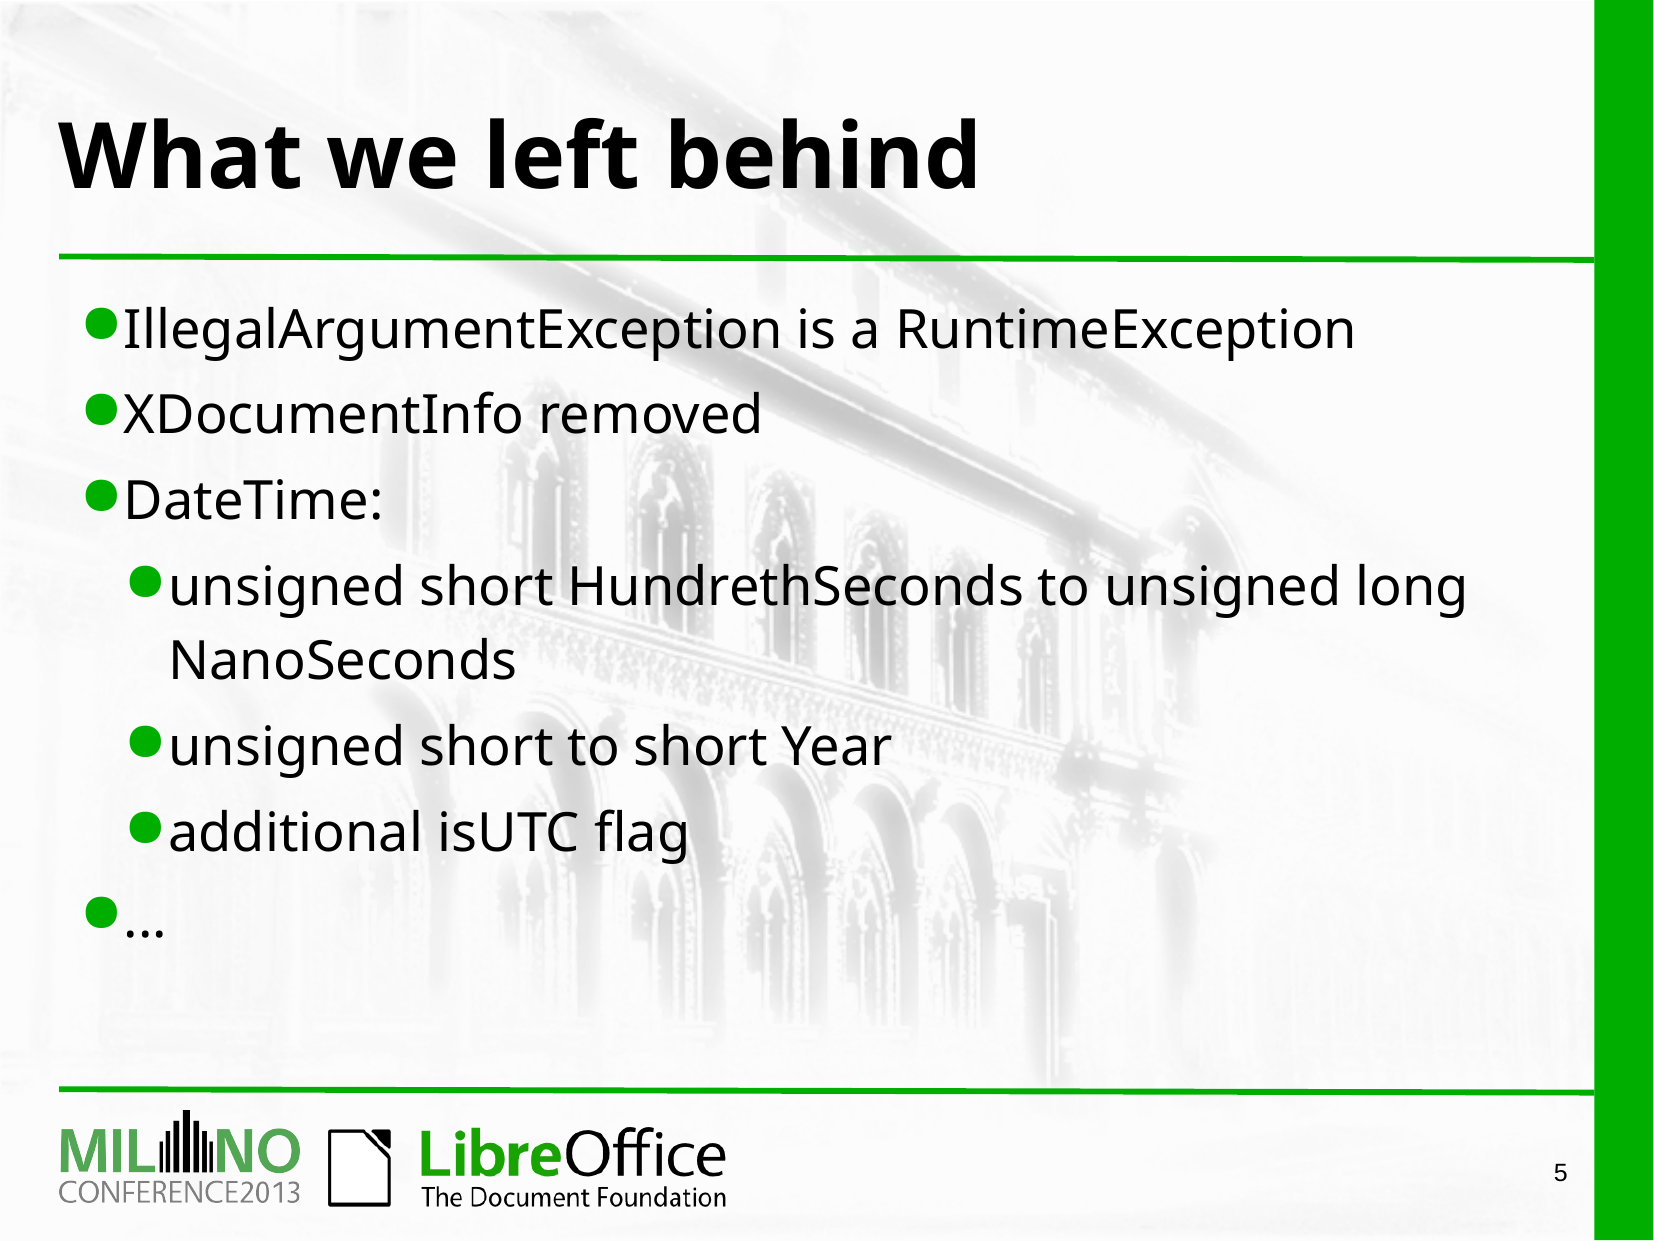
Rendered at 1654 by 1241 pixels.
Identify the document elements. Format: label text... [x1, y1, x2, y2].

title What we left behind [59, 49, 1548, 257]
list IllegalArgumentException is a RuntimeException XDocumentInfo removed DateTime: unsigned short HundrethSeconds to unsigned long NanoSeconds unsigned short to short Year additional isUTC flag ... [35, 290, 1524, 1010]
picture [0, 1, 1594, 1241]
